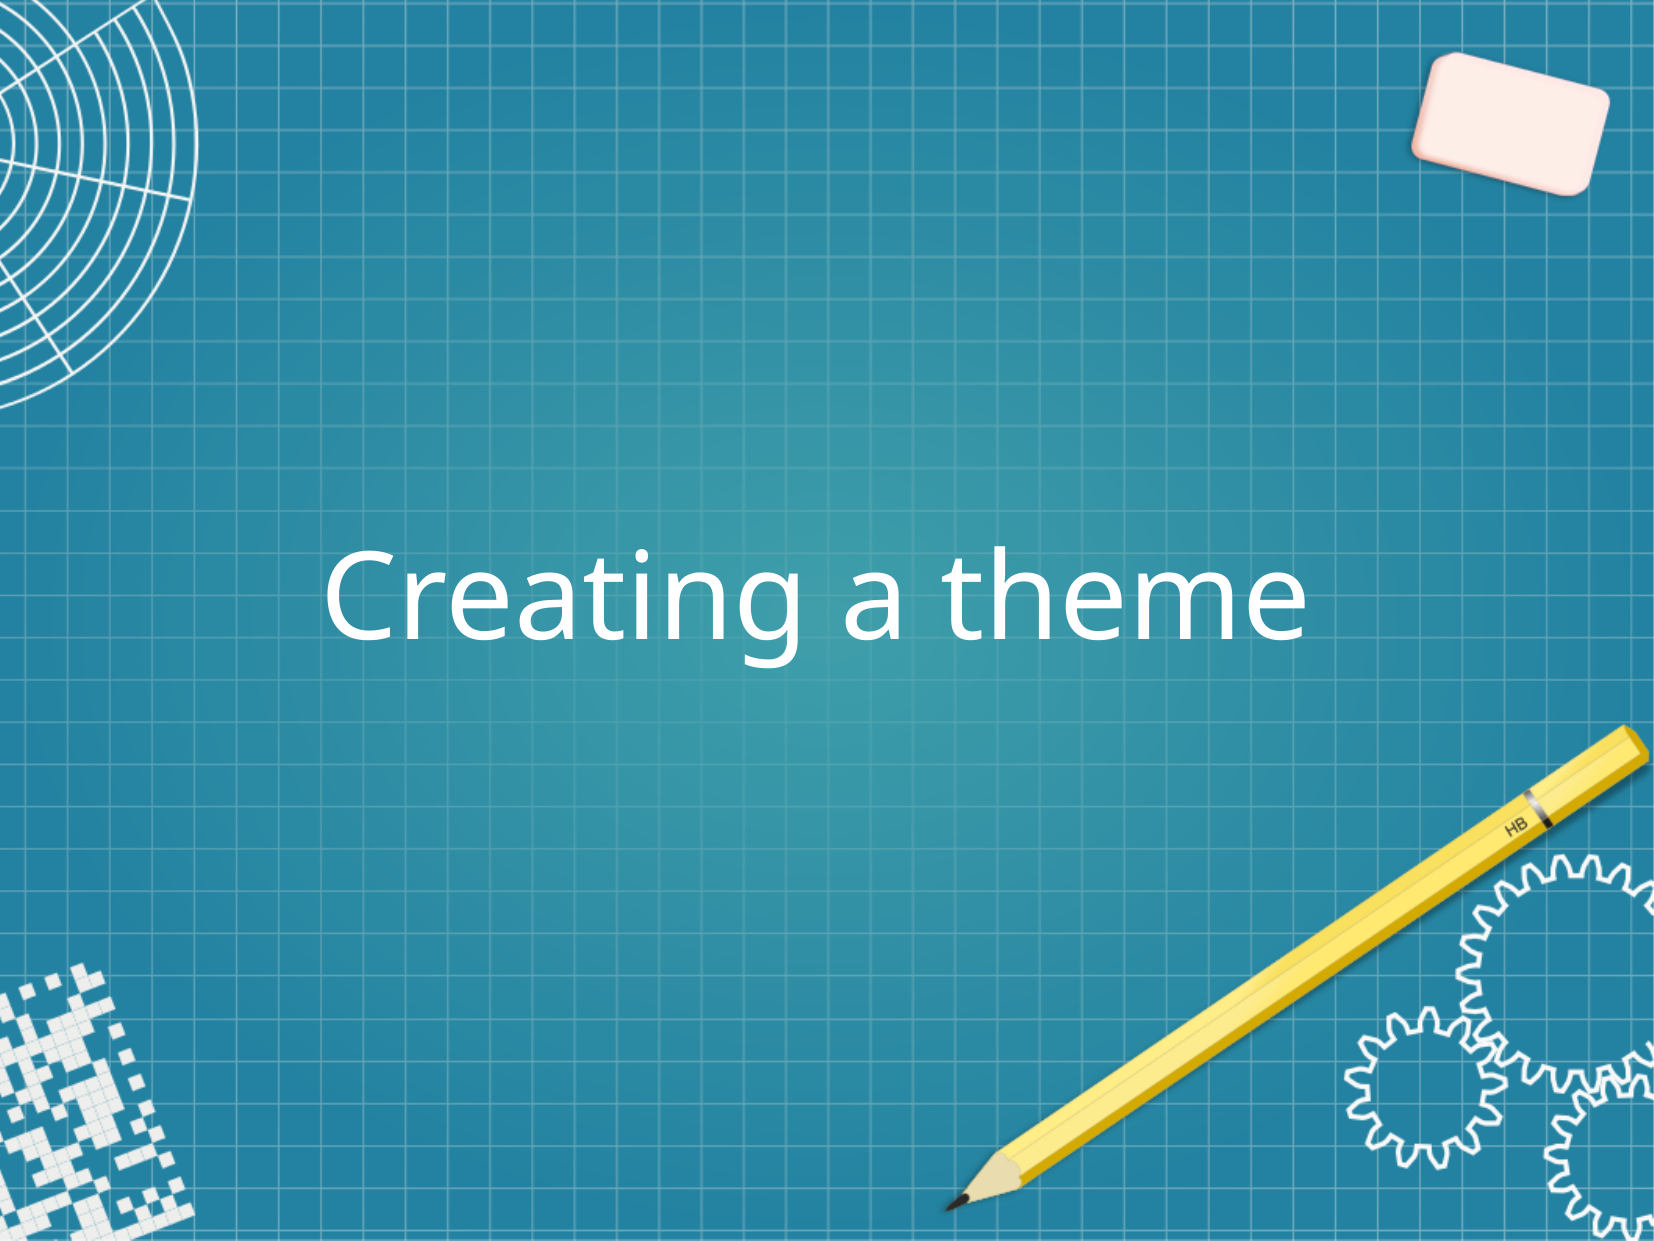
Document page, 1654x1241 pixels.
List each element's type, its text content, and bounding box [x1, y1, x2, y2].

title Creating a theme [71, 450, 1561, 734]
picture [0, 0, 1654, 1241]
